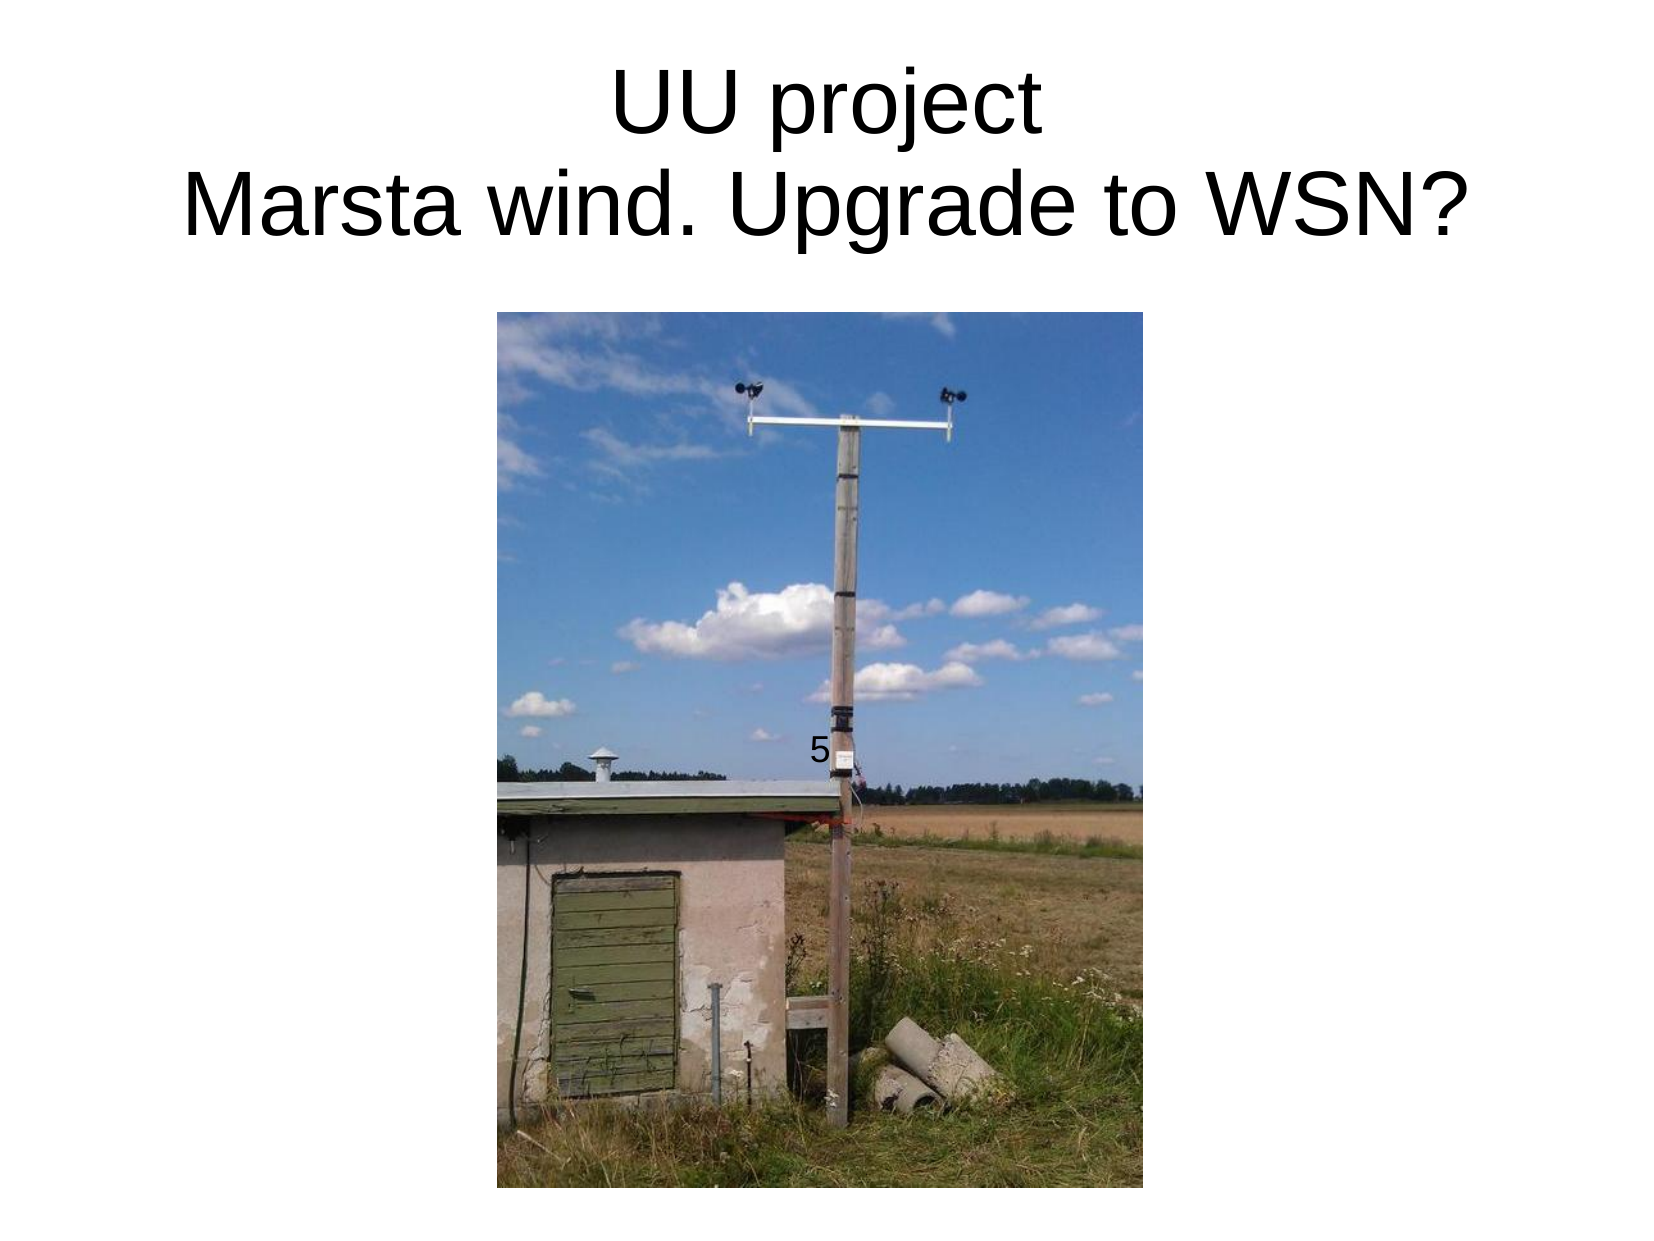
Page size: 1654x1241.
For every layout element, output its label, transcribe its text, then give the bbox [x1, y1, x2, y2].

picture [497, 312, 1143, 1188]
title UU project Marsta wind. Upgrade to WSN? [82, 49, 1571, 257]
